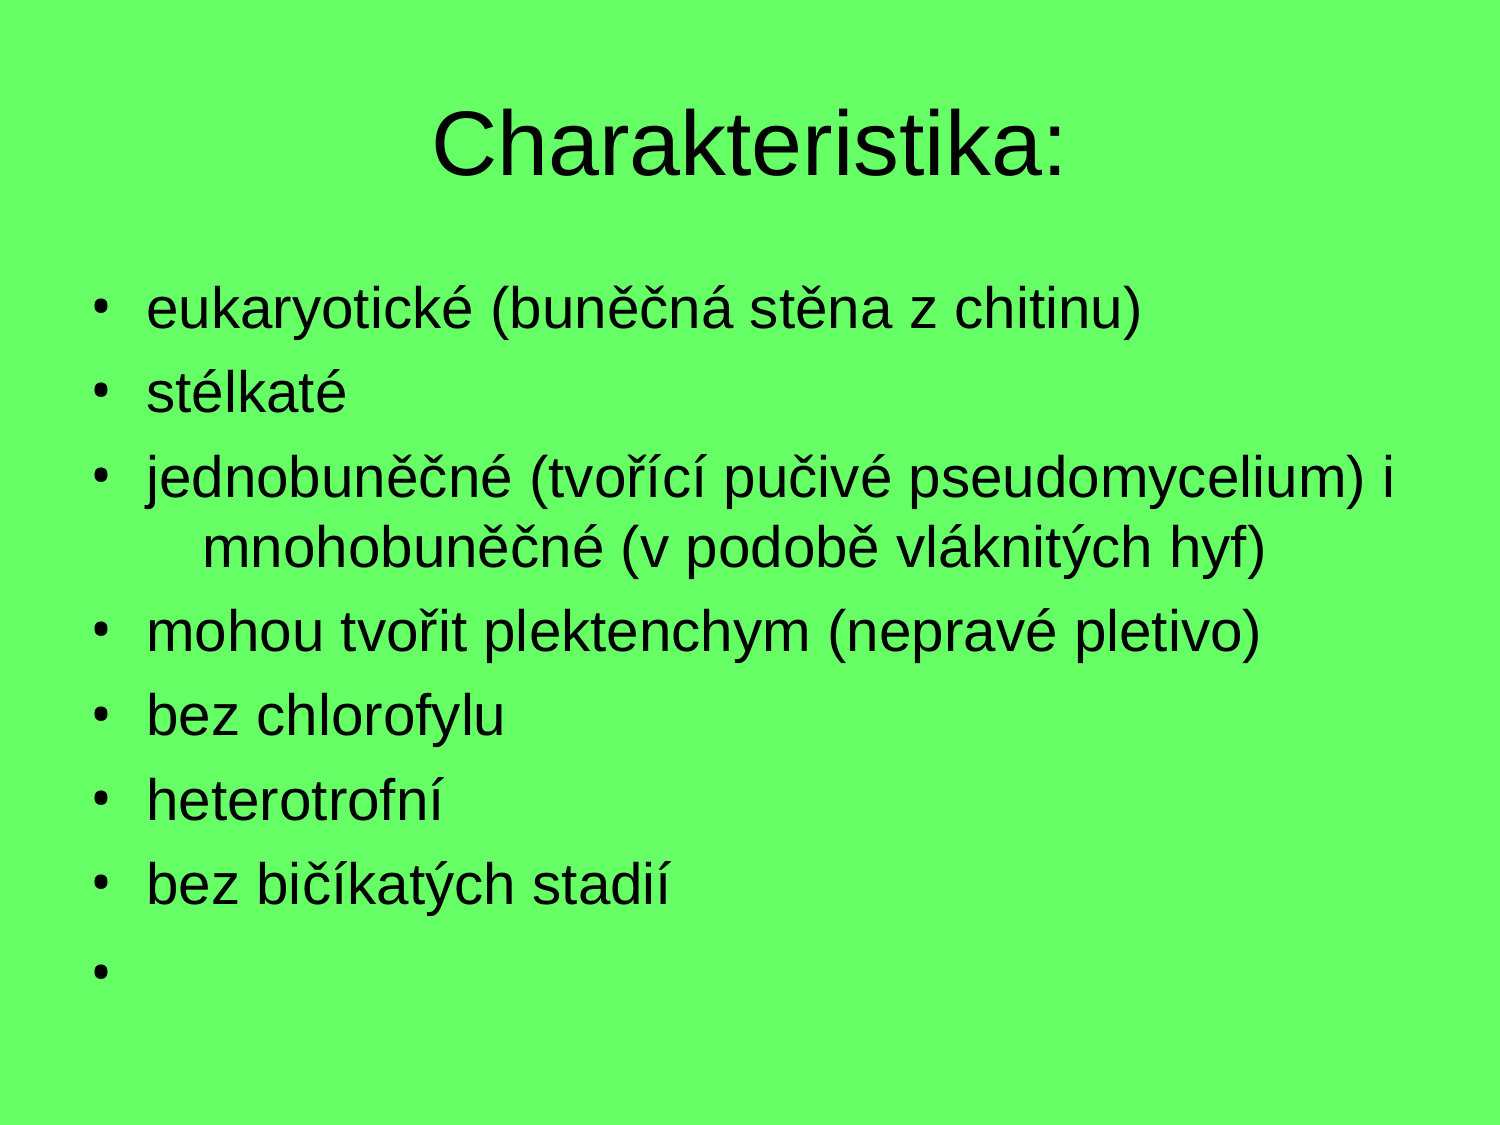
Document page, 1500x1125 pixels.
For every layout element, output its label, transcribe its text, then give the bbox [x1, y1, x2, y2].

title Charakteristika: [75, 45, 1426, 233]
list eukaryotické (buněčná stěna z chitinu) stélkaté jednobuněčné (tvořící pučivé pseudomycelium) i mnohobuněčné (v podobě vláknitých hyf) mohou tvořit plektenchym (nepravé pletivo) bez chlorofylu heterotrofní bez bičíkatých stadií [75, 262, 1426, 1005]
